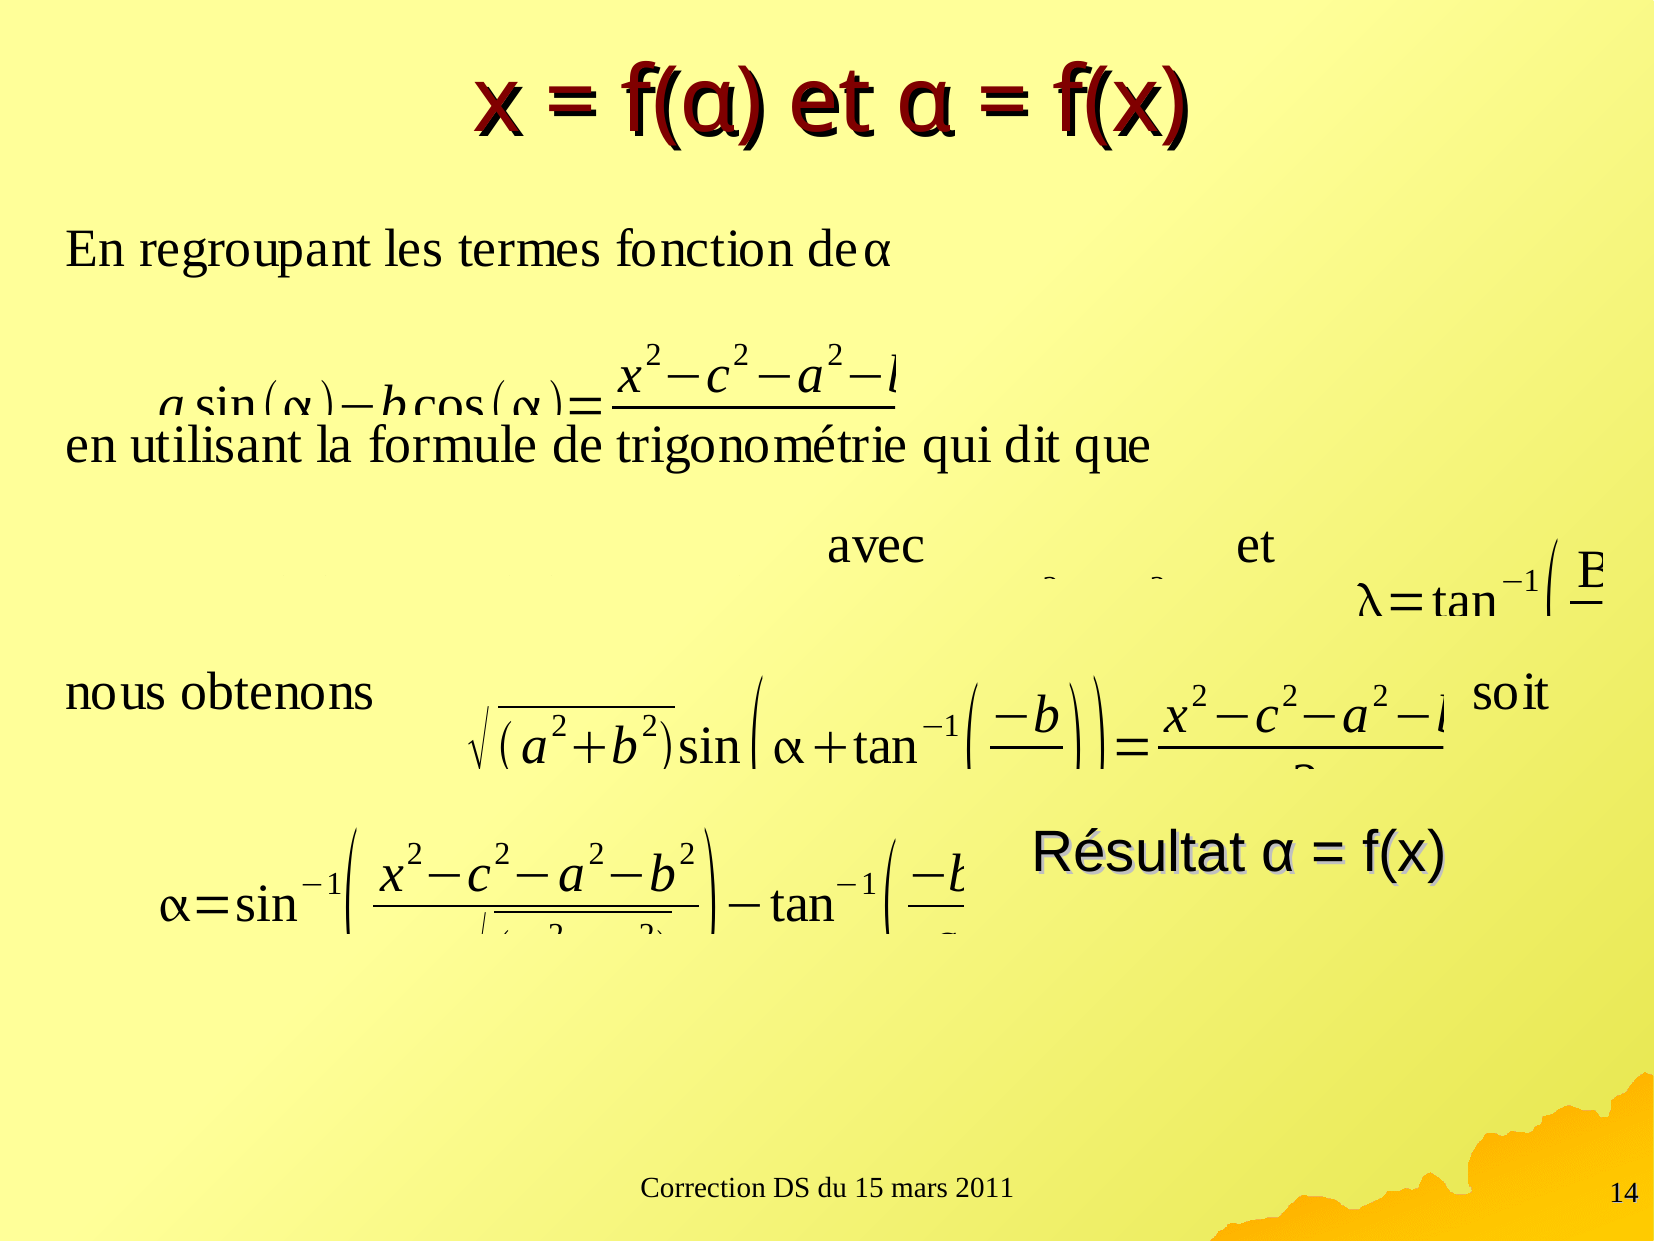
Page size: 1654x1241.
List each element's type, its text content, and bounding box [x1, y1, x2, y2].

title x = f(α) et α = f(x) [85, 0, 1574, 193]
chart [62, 219, 1654, 981]
text_box Résultat α = f(x) [1016, 811, 1462, 892]
